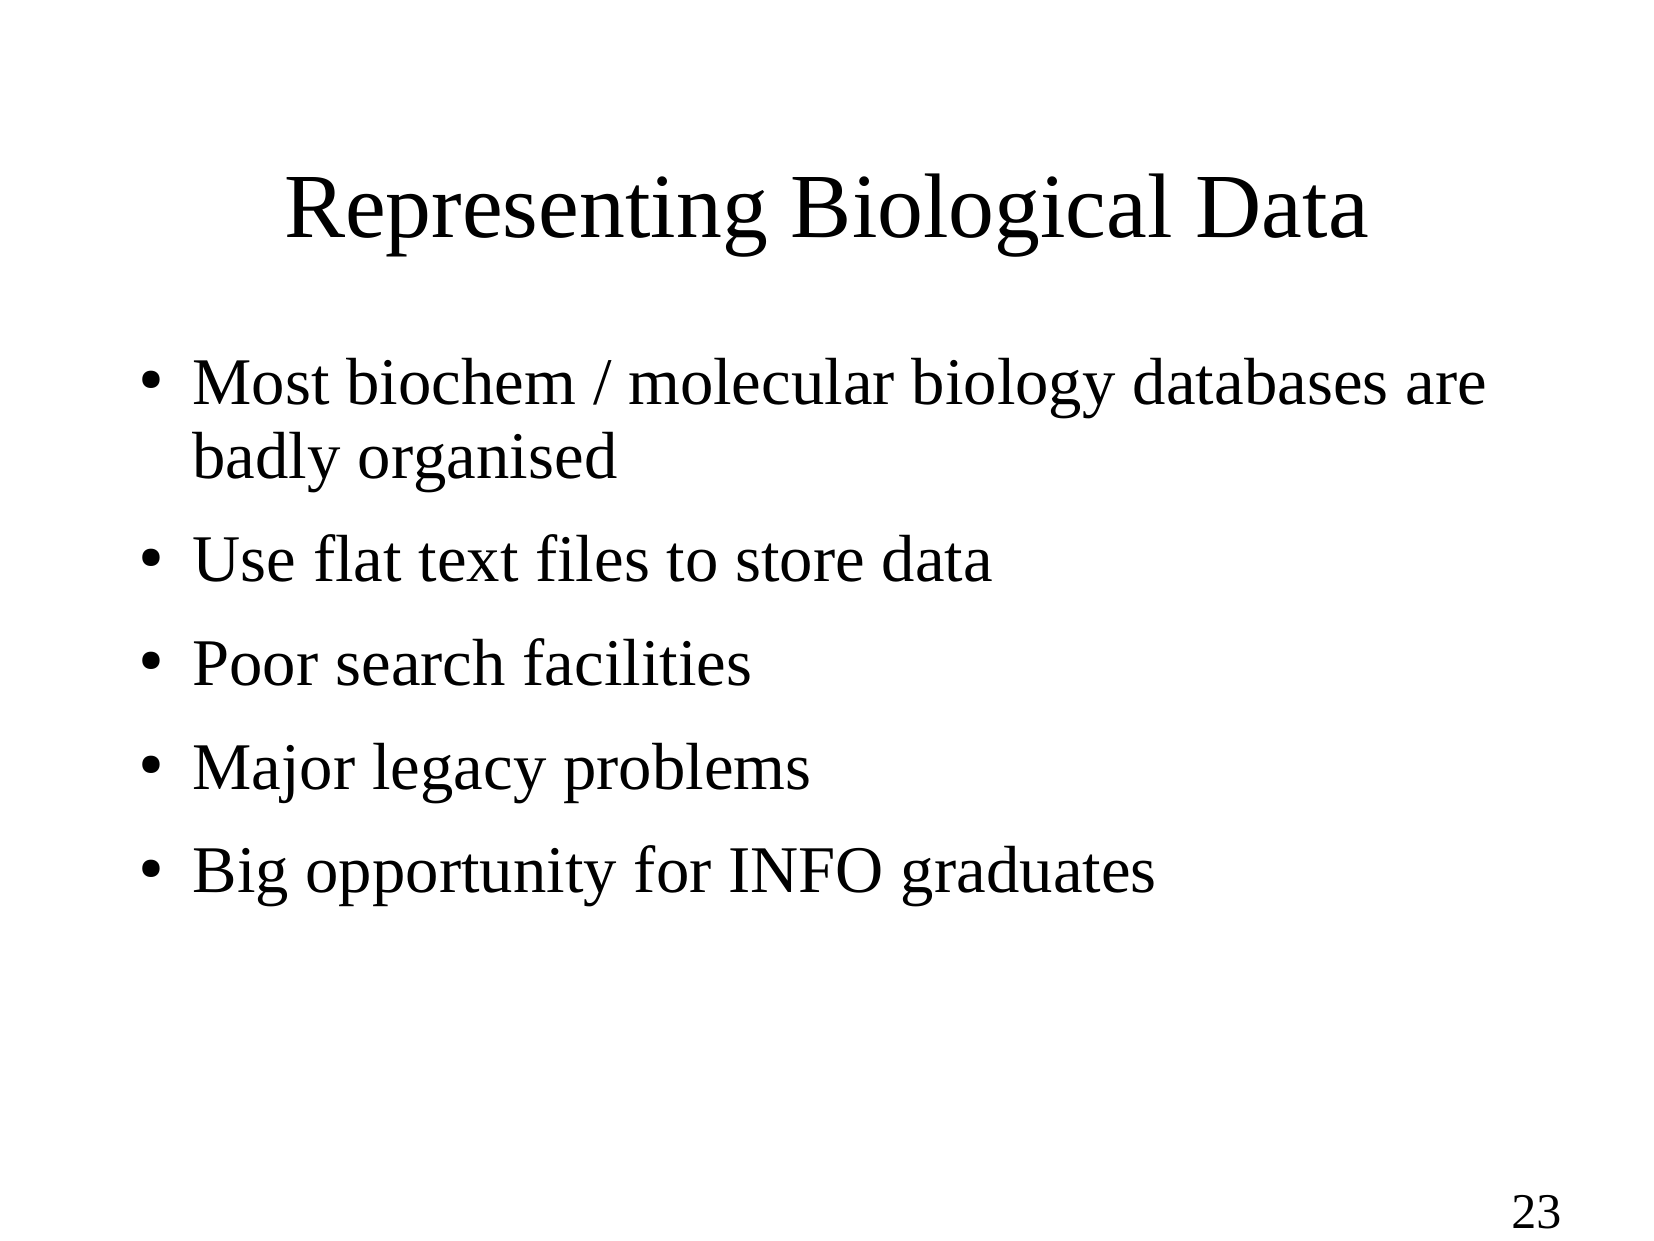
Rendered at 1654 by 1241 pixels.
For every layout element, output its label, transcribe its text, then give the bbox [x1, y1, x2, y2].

list Most biochem / molecular biology databases are badly organised Use flat text files to store data Poor search facilities Major legacy problems Big opportunity for INFO graduates [121, 344, 1534, 1127]
text_box <number> [1511, 1183, 1654, 1241]
title Representing Biological Data [121, 102, 1534, 311]
